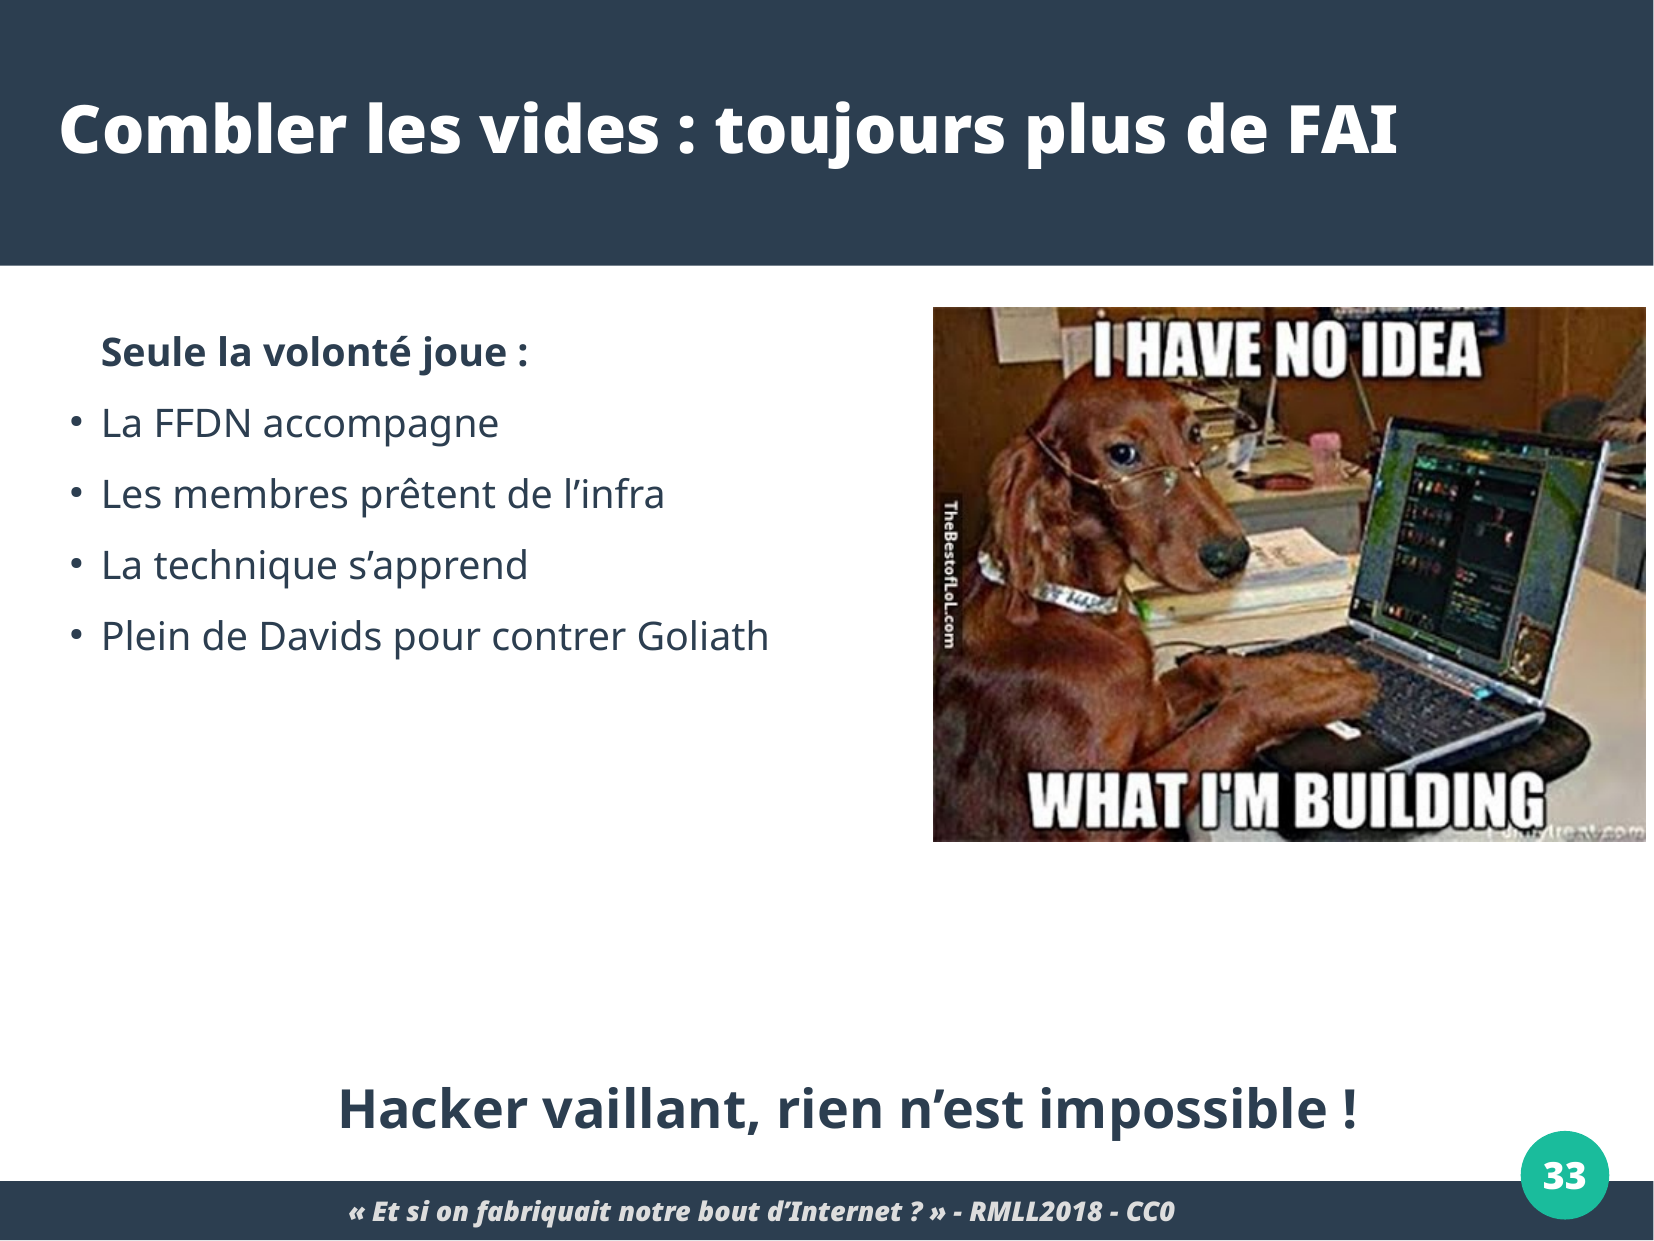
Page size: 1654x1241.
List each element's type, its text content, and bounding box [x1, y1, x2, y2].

title Combler les vides : toujours plus de FAI [59, 49, 1595, 207]
list Seule la volonté joue : La FFDN accompagne Les membres prêtent de l’infra La technique s’apprend Plein de Davids pour contrer Goliath Hacker vaillant, rien n’est impossible ! [59, 324, 1595, 1152]
picture [933, 307, 1646, 842]
